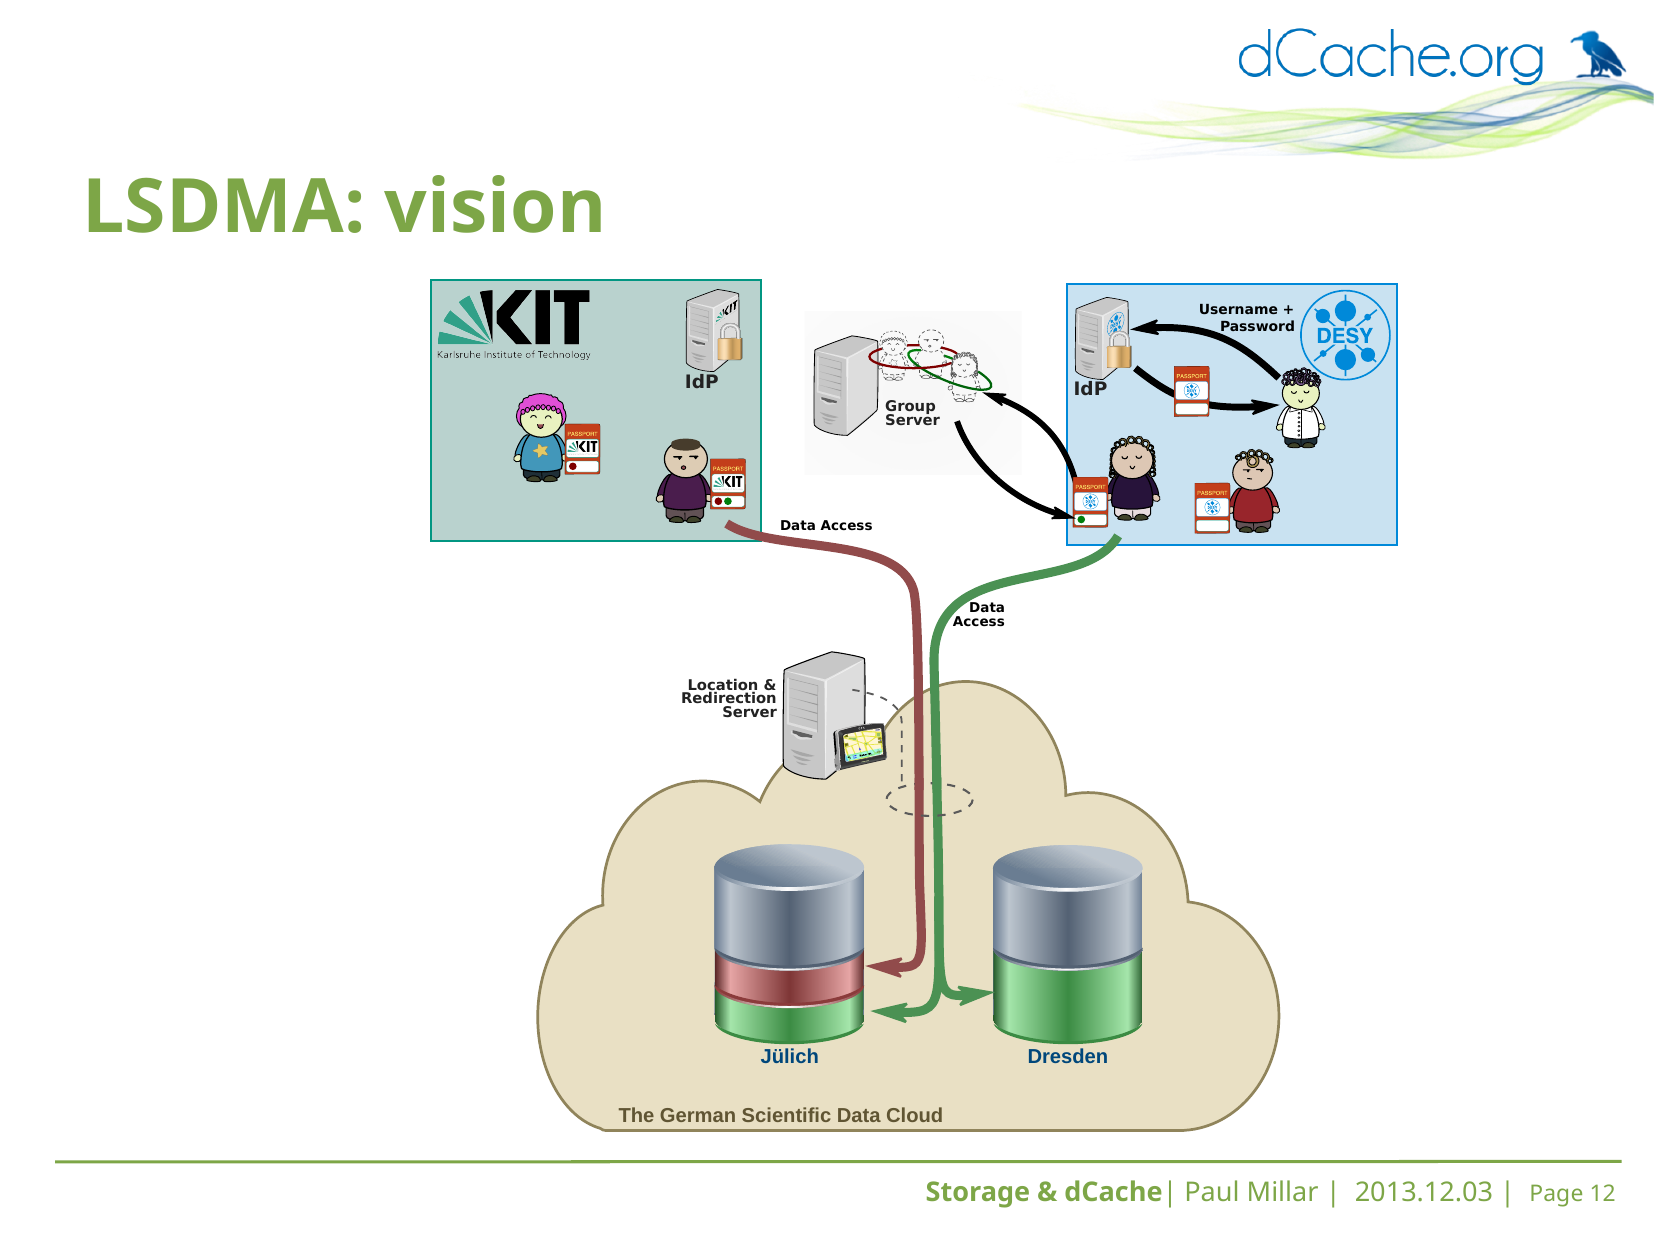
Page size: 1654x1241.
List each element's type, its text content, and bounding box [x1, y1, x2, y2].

picture [956, 16, 1654, 169]
picture [179, 279, 1616, 1132]
title LSDMA: vision [82, 156, 1605, 251]
